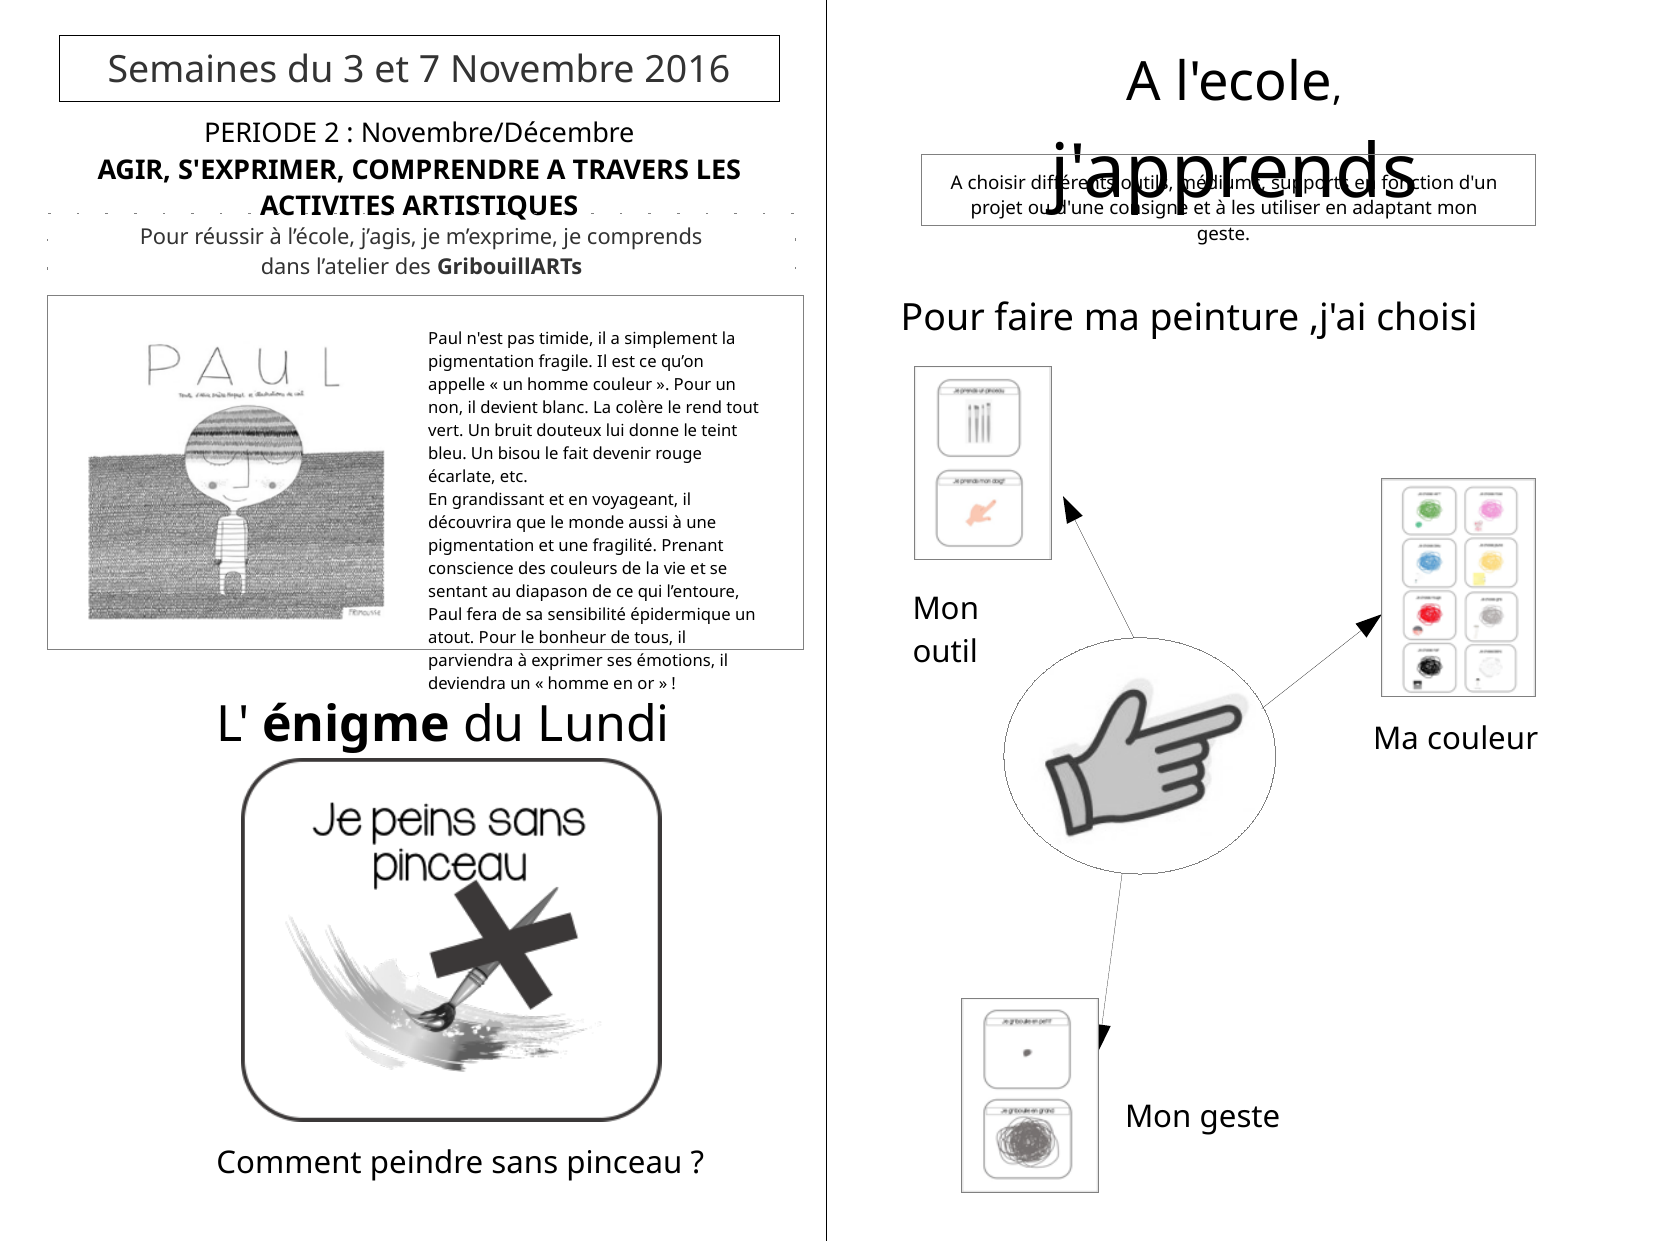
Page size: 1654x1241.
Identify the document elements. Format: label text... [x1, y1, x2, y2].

picture [961, 998, 1099, 1193]
picture [1381, 478, 1536, 697]
picture [1027, 661, 1262, 847]
text_box L' énigme du Lundi [40, 680, 811, 844]
text_box Ma couleur [1358, 708, 1560, 809]
text_box A choisir différents outils, médiums, supports en fonction d'un projet ou d'une consigne et à les utiliser en adaptant mon geste. [928, 226, 1519, 256]
text_box PERIODE 2 : Novembre/Décembre AGIR, S'EXPRIMER, COMPRENDRE A TRAVERS LES ACTIVITES ARTISTIQUES [82, 106, 756, 213]
picture [914, 366, 1052, 560]
text_box Pour réussir à l’école, j’agis, je m’exprime, je comprends dans l’atelier des GribouillARTs [47, 213, 796, 295]
text_box A choisir différents outils, médiums, supports en fonction d'un projet ou d'une consigne et à les utiliser en adaptant mon geste. [928, 161, 1519, 225]
picture [77, 323, 390, 626]
text_box Pour faire ma peinture ,j'ai choisi [885, 283, 1548, 347]
text_box Mon outil [897, 578, 1063, 637]
text_box Semaines du 3 et 7 Novembre 2016 [59, 35, 780, 102]
picture [241, 758, 662, 1123]
text_box A l'ecole, j'apprends [933, 155, 1535, 162]
text_box Mon geste [1110, 1086, 1300, 1145]
text_box Comment peindre sans pinceau ? [94, 1132, 827, 1241]
text_box Paul n'est pas timide, il a simplement la pigmentation fragile. Il est ce qu’on appelle « un homme couleur ». Pour un non, il devient blanc. La colère le rend tout vert. Un bruit douteux lui donne le teint bleu. Un bisou le fait devenir rouge écarlate, etc. En grandissant et en voyageant, il découvrira que le monde aussi à une pigmentation et une fragilité. Prenant conscience des couleurs de la vie et se sentant au diapason de ce qui l’entoure, Paul fera de sa sensibilité épidermique un atout. Pour le bonheur de tous, il parviendra à exprimer ses émotions, il deviendra un « homme en or » ! [413, 318, 780, 638]
text_box A l'ecole, j'apprends [933, 35, 1536, 154]
